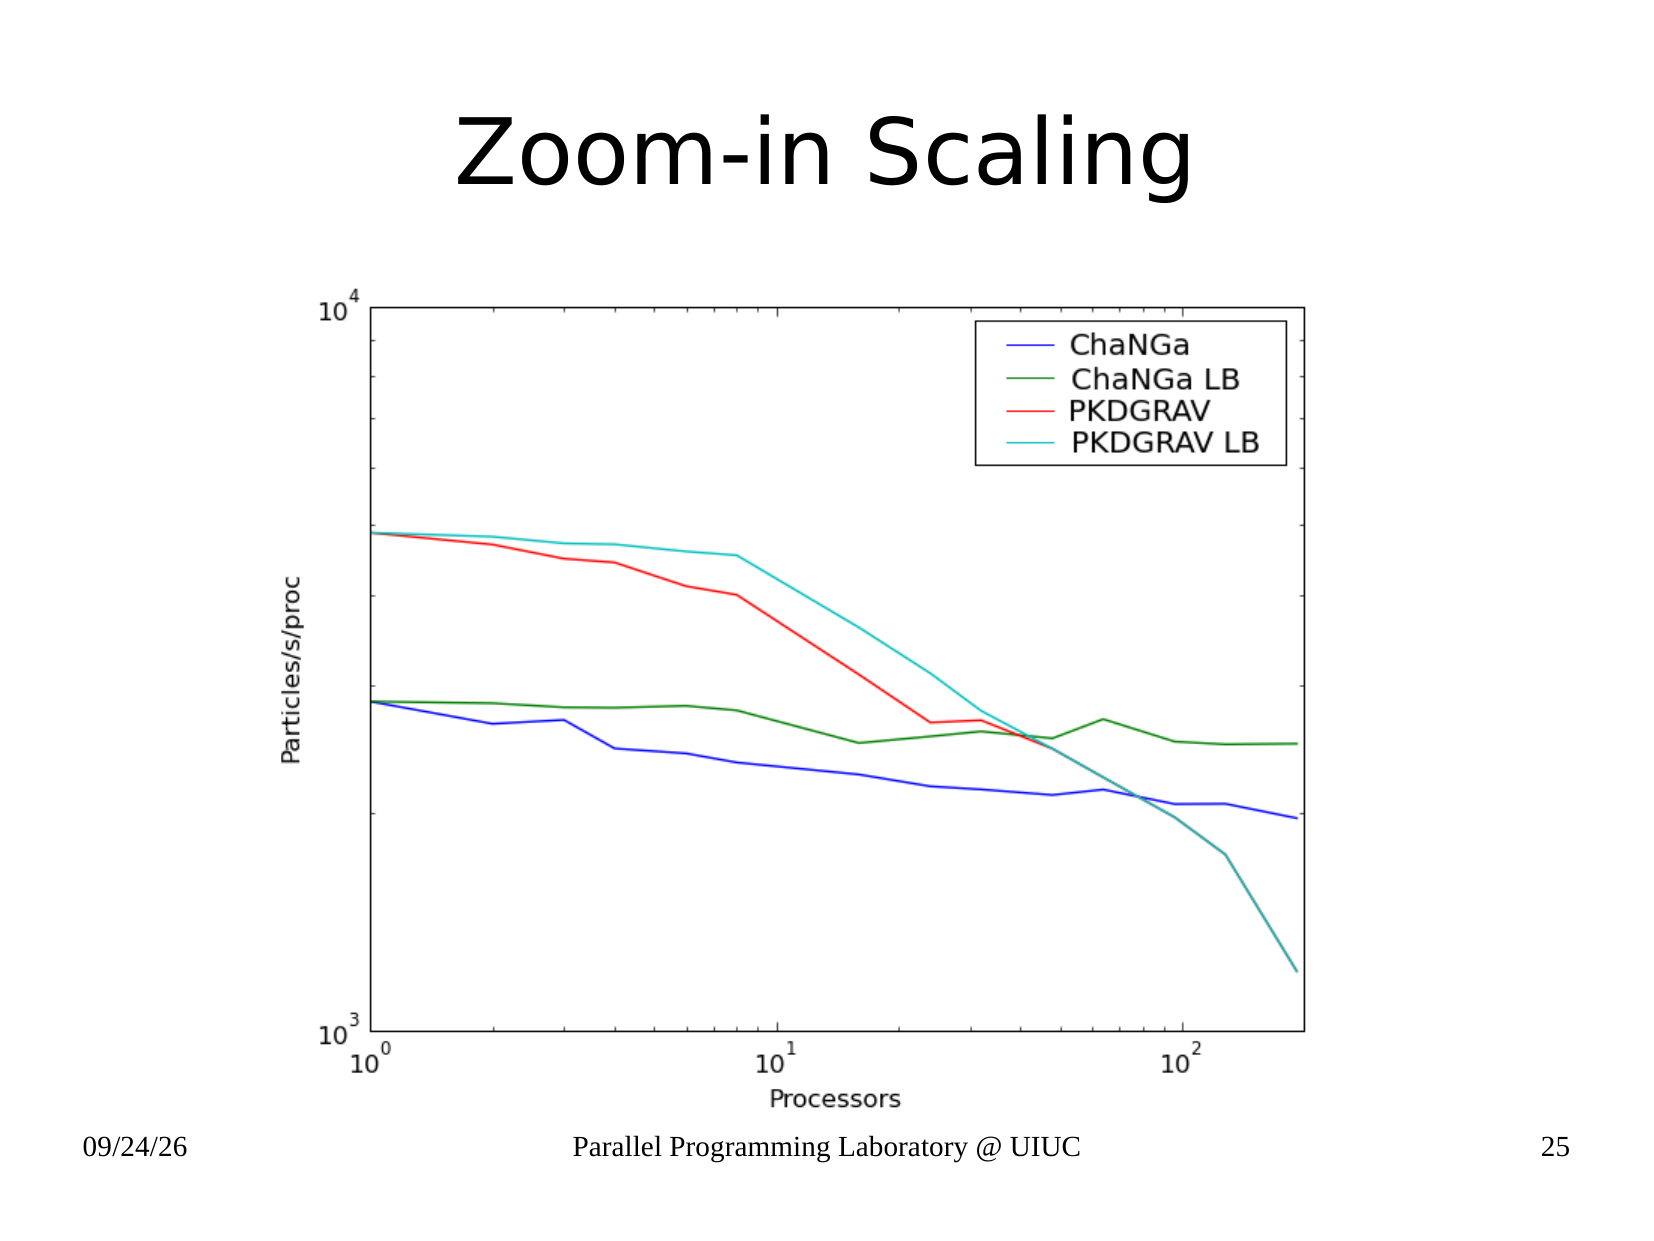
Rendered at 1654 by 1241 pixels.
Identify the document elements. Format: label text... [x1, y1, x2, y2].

picture [220, 217, 1424, 1121]
title Zoom-in Scaling [82, 56, 1571, 250]
